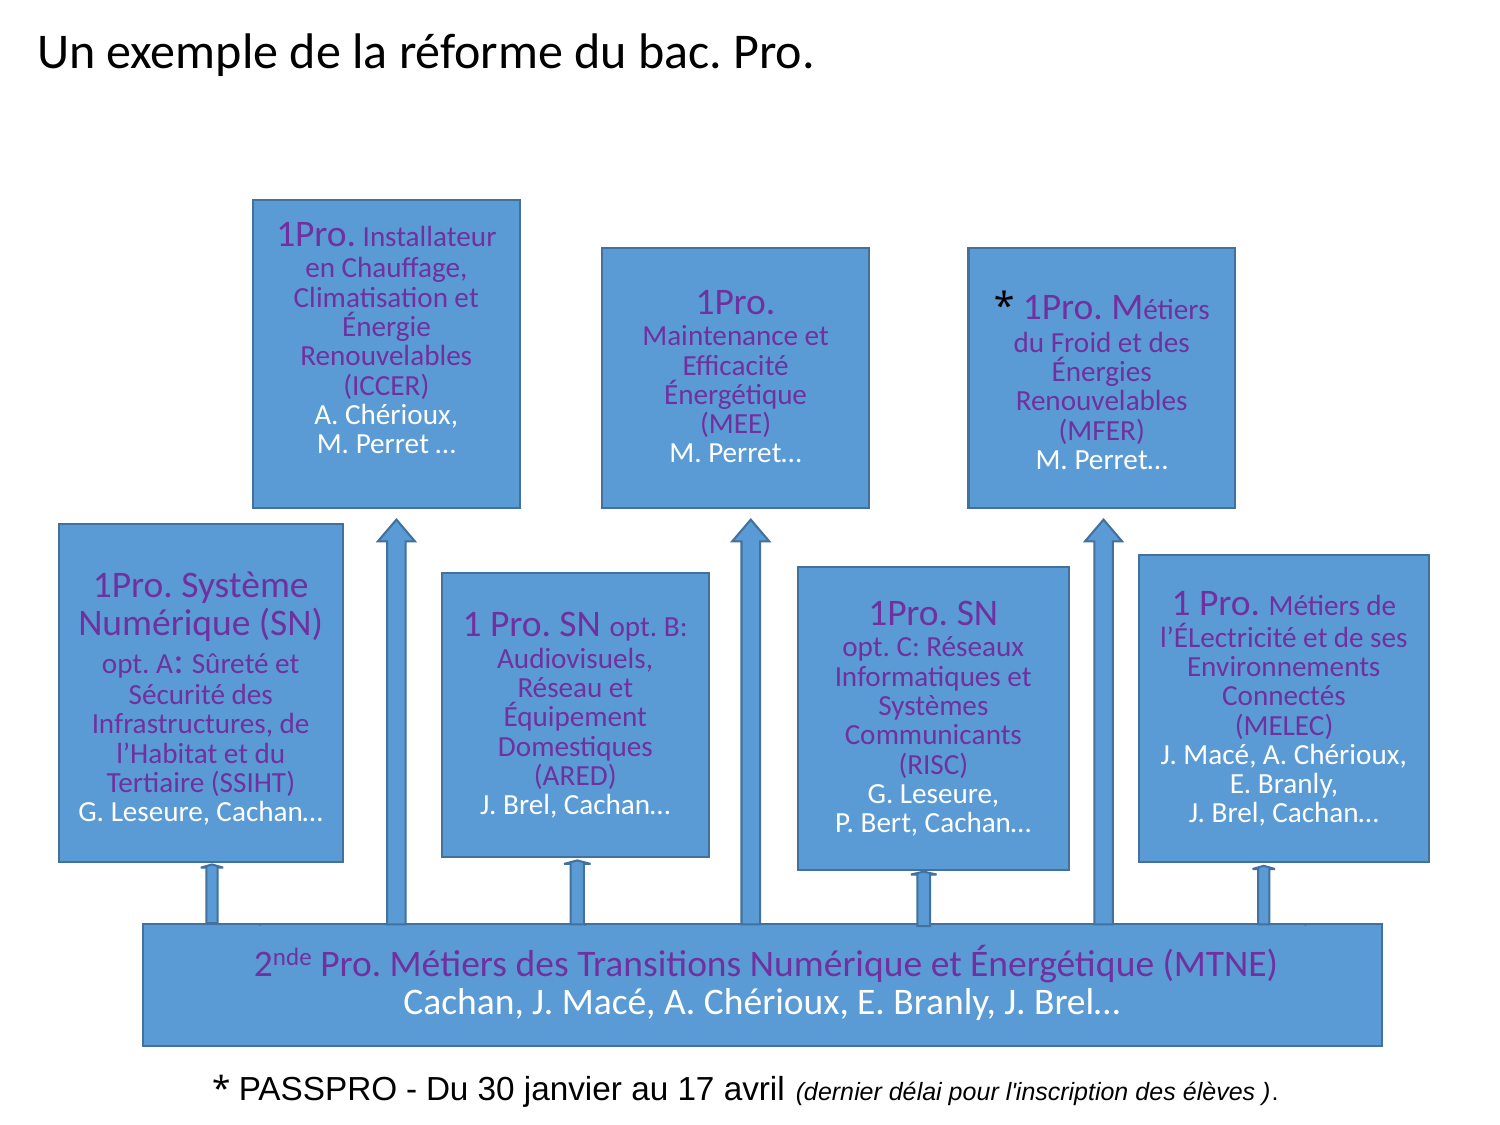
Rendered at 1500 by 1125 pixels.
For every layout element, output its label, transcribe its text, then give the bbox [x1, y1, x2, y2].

text_box [377, 519, 415, 925]
text_box Un exemple de la réforme du bac. Pro. [22, 23, 1493, 1087]
text_box 1Pro. Installateur en Chauffage, Climatisation et Énergie Renouvelables (ICCER) A. Chérioux, M. Perret … [253, 200, 520, 508]
text_box [564, 860, 591, 925]
text_box 2nde Pro. Métiers des Transitions Numérique et Énergétique (MTNE) Cachan, J. Macé, A. Chérioux, E. Branly, J. Brel… [143, 924, 1382, 1046]
text_box 1Pro. Système Numérique (SN) opt. A: Sûreté et Sécurité des Infrastructures, de l’Habitat et du Tertiaire (SSIHT) G. Leseure, Cachan… [59, 524, 343, 862]
text_box 1 Pro. SN opt. B: Audiovisuels, Réseau et Équipement Domestiques (ARED) J. Brel, Cachan… [442, 573, 709, 857]
text_box [1085, 519, 1123, 925]
text_box 1Pro. SN opt. C: Réseaux Informatiques et Systèmes Communicants (RISC) G. Leseure, P. Bert, Cachan… [798, 567, 1069, 870]
text_box [910, 871, 937, 927]
text_box 1 Pro. Métiers de l’ÉLectricité et de ses Environnements Connectés (MELEC) J. Macé, A. Chérioux, E. Branly, J. Brel, Cachan… [1139, 555, 1429, 862]
text_box [200, 864, 224, 924]
text_box [732, 519, 770, 925]
text_box [1252, 865, 1275, 925]
title * PASSPRO - Du 30 janvier au 17 avril (dernier délai pour l'inscription des élèves ). [27, 1062, 1464, 1106]
text_box 1Pro. Maintenance et Efficacité Énergétique (MEE) M. Perret… [602, 248, 869, 508]
text_box * 1Pro. Métiers du Froid et des Énergies Renouvelables (MFER) M. Perret… [969, 248, 1235, 508]
